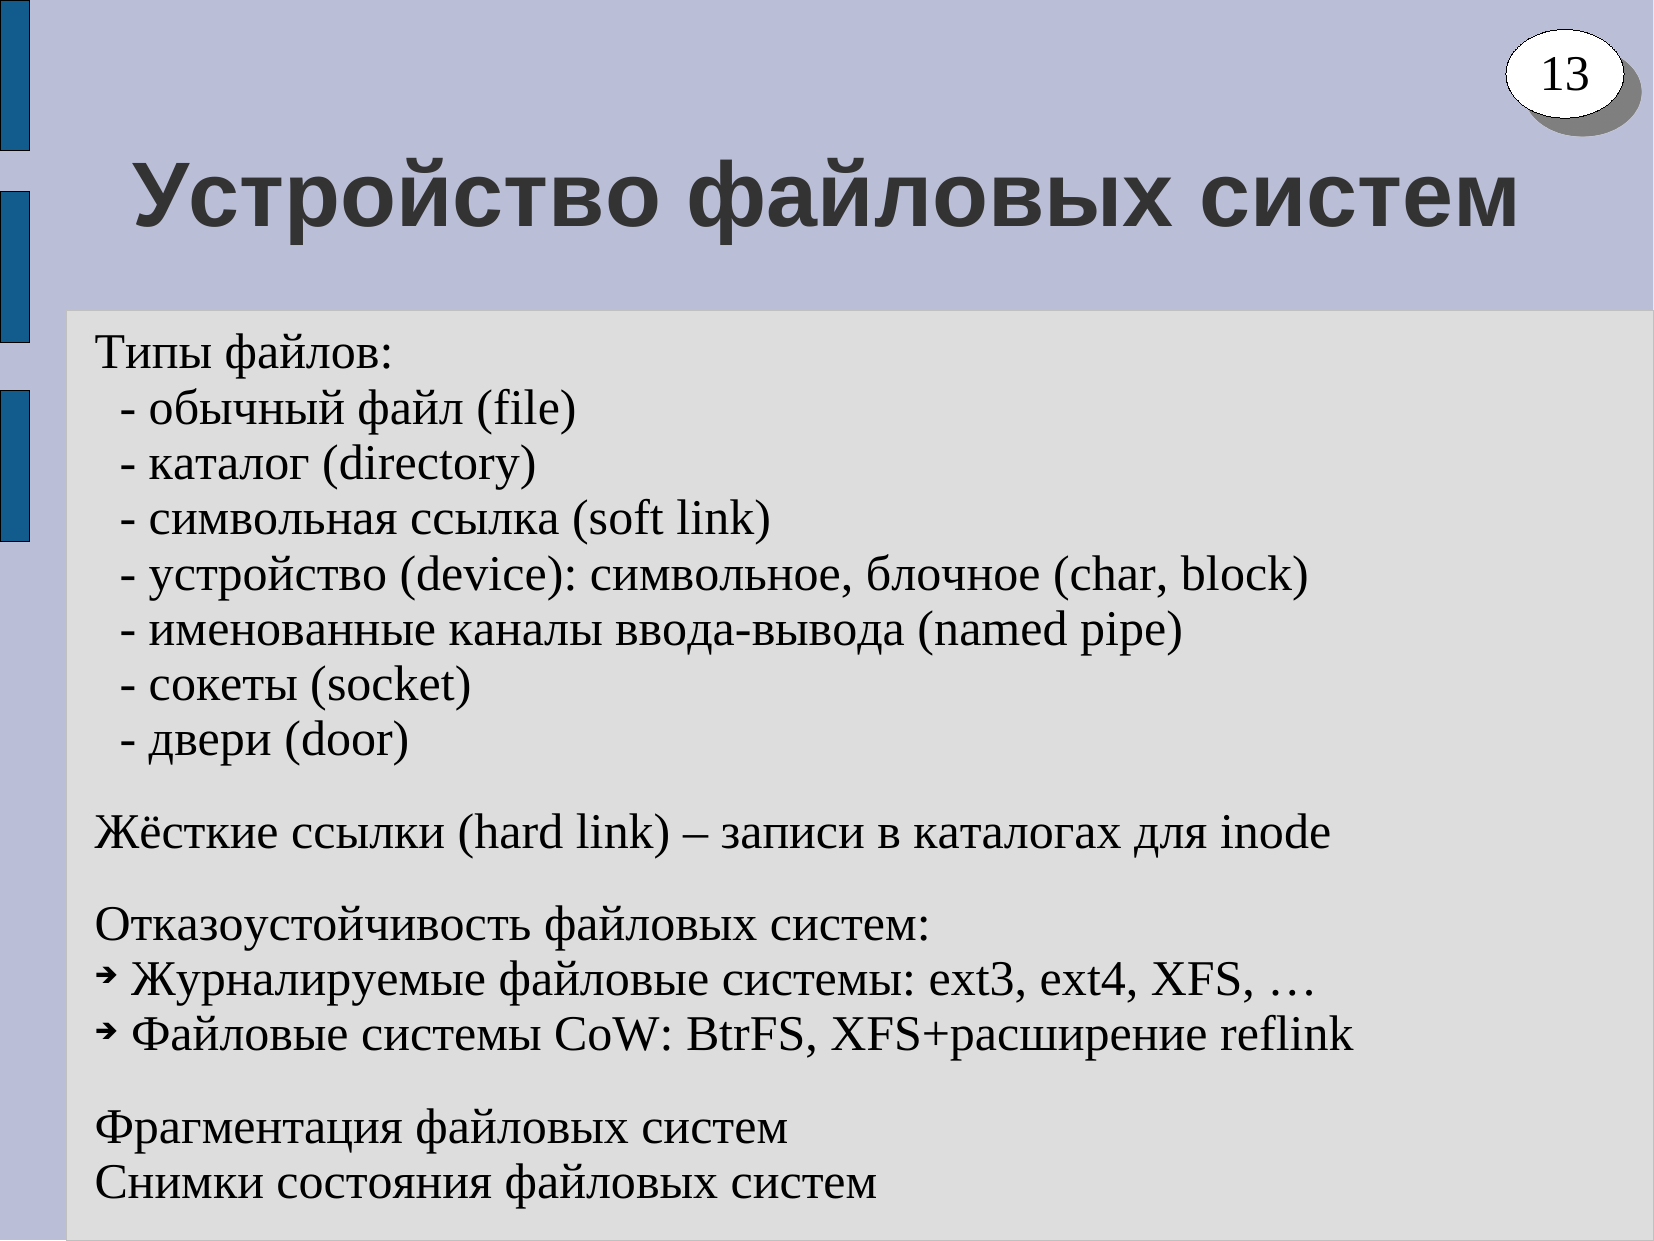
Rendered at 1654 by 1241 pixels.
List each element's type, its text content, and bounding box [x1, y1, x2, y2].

text_box Типы файлов: - обычный файл (file) - каталог (directory) - символьная ссылка (soft link) - устройство (device): символьное, блочное (char, block) - именованные каналы ввода-вывода (named pipe) - сокеты (socket) - двери (door) Жёсткие ссылки (hard link) – записи в каталогах для inode Отказоустойчивость файловых систем: Журналируемые файловые системы: ext3, ext4, XFS, … Файловые системы CoW: BtrFS, XFS+расширение reflink Фрагментация файловых систем Снимки состояния файловых систем [94, 324, 1601, 1241]
text_box 13 [1505, 29, 1625, 119]
title Устройство файловых систем [121, 87, 1534, 302]
